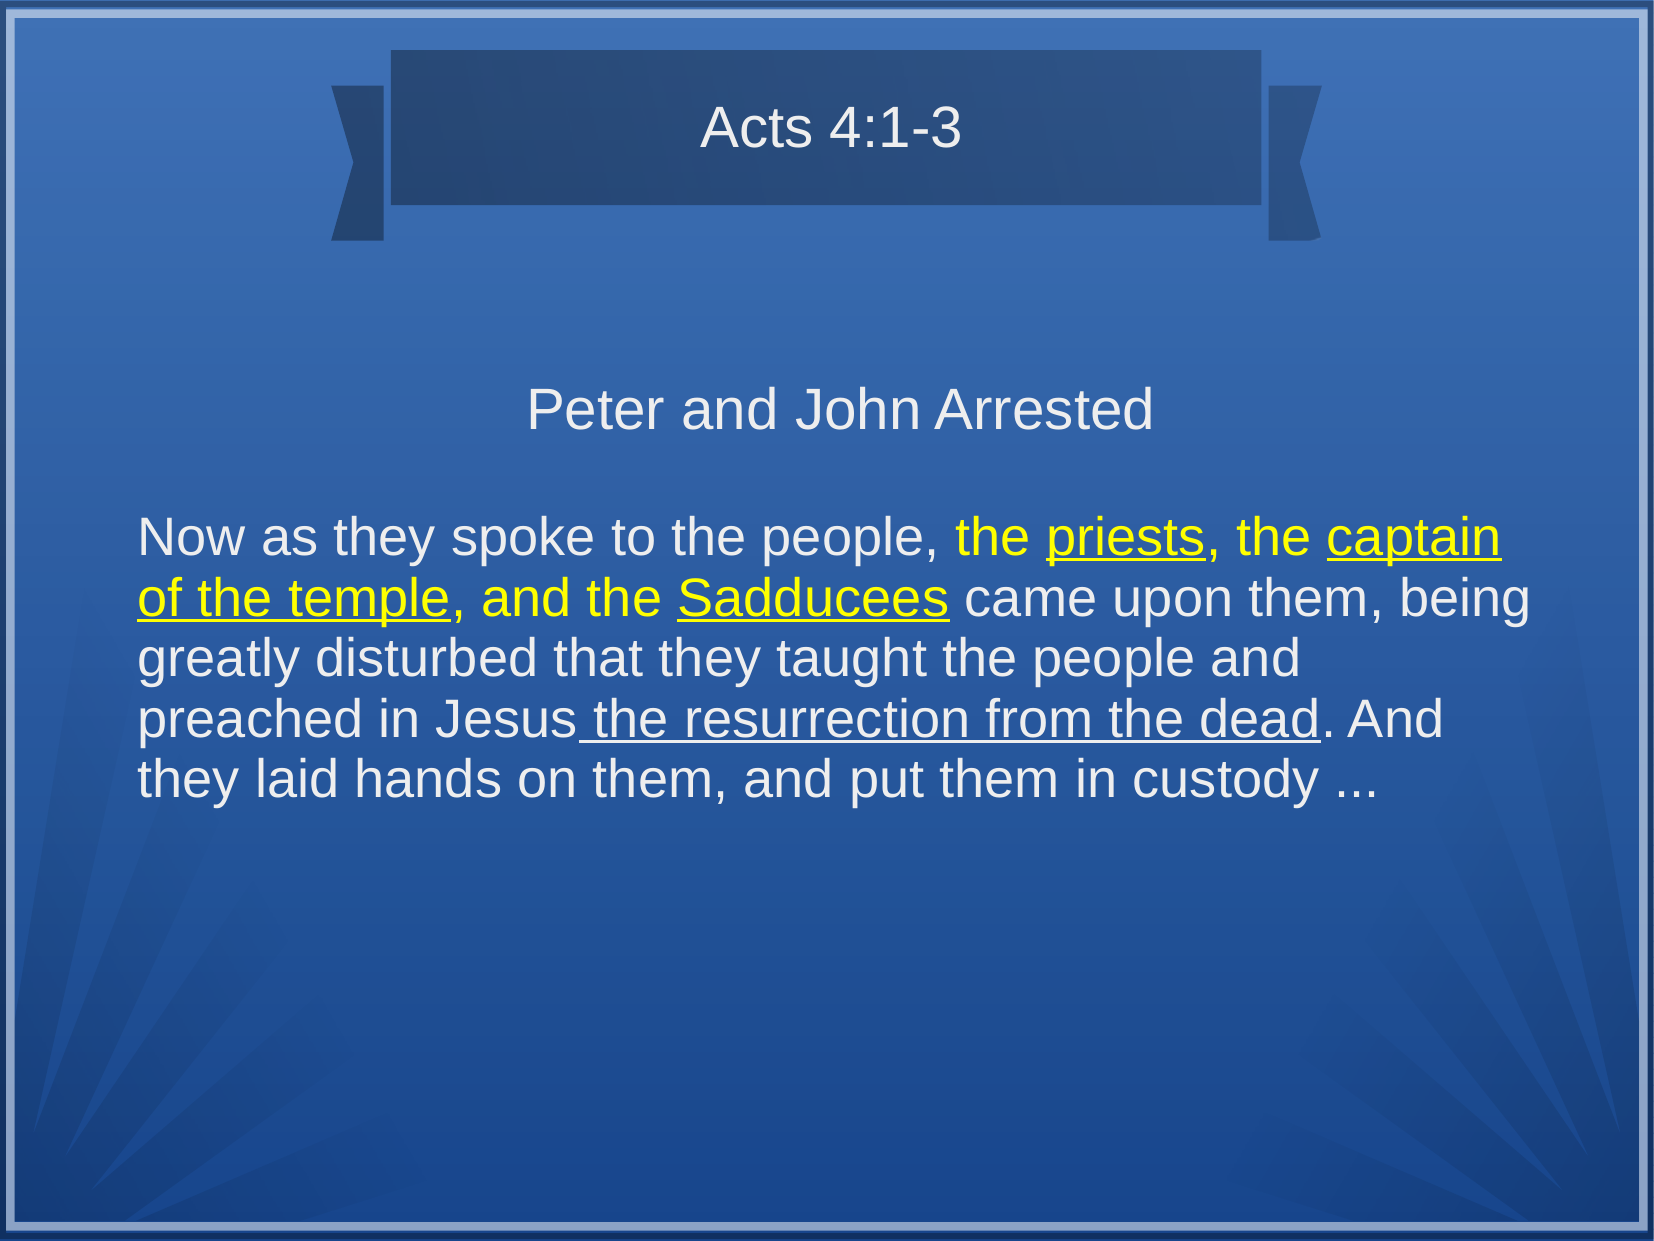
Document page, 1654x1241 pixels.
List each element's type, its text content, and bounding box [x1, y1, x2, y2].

text_box Acts 4:1-3 [576, 73, 1087, 182]
text_box Peter and John Arrested Now as they spoke to the people, the priests, the captain of the temple, and the Sadducees came upon them, being greatly disturbed that they taught the people and preached in Jesus the resurrection from the dead. And they laid hands on them, and put them in custody ... [122, 285, 1560, 1191]
